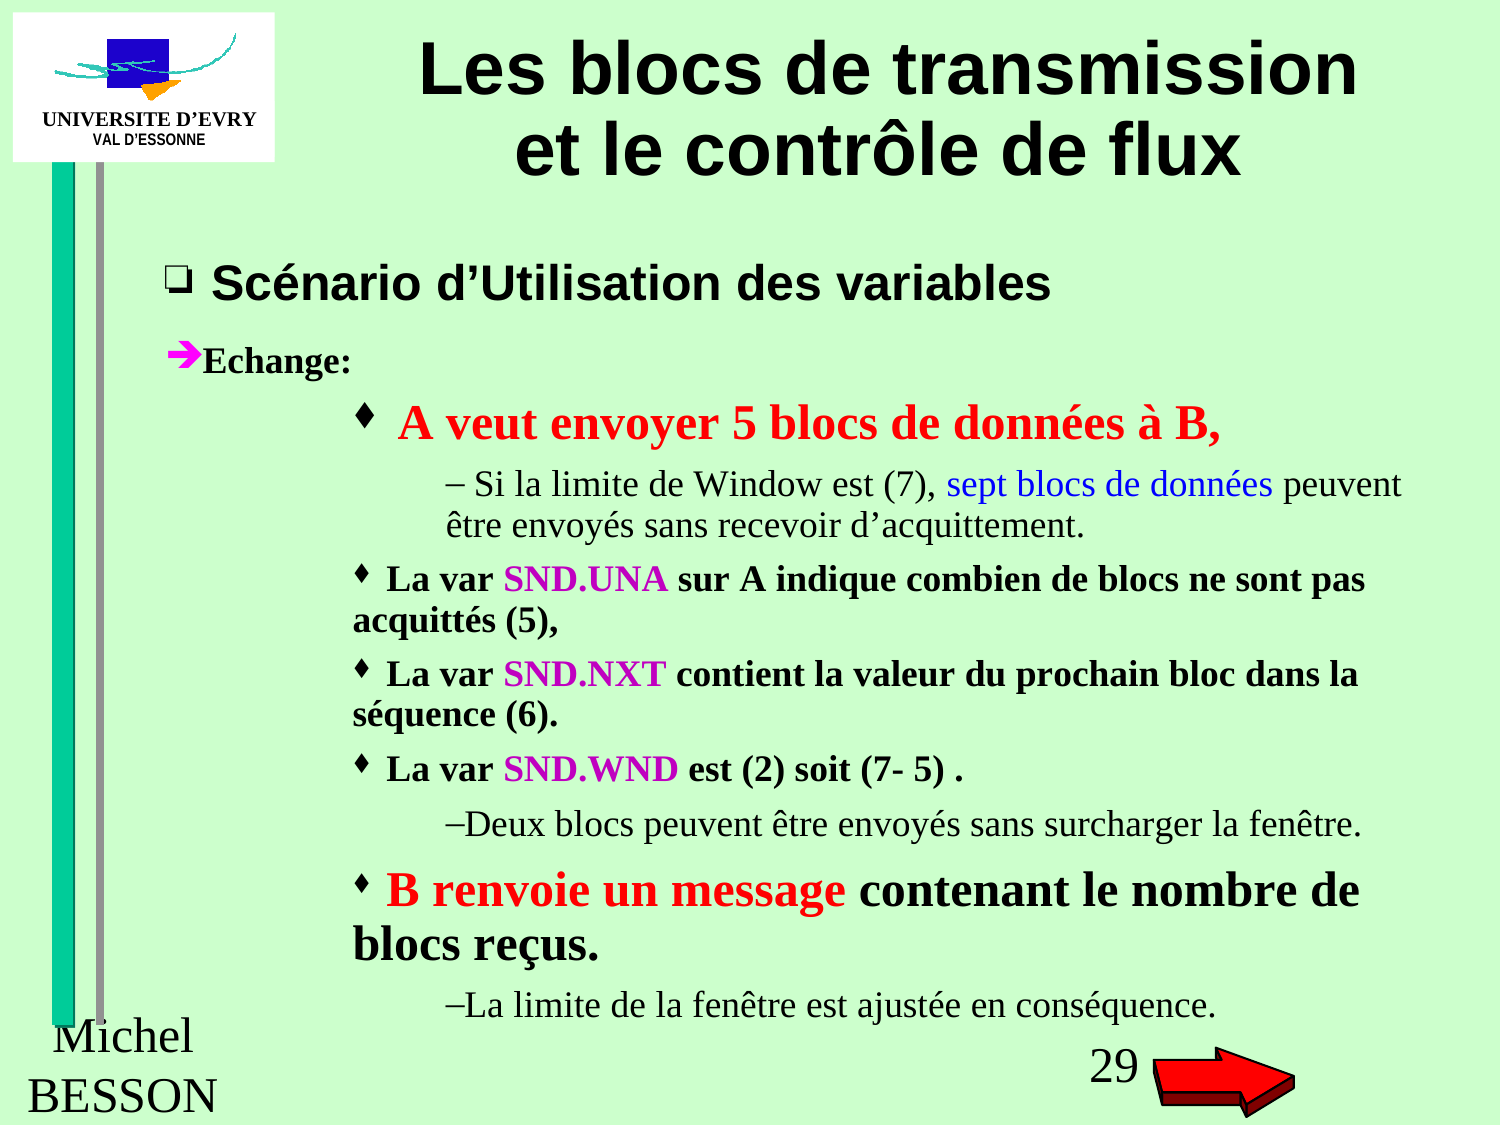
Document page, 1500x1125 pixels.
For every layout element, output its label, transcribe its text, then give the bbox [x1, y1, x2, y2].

picture [24, 21, 263, 101]
title Les blocs de transmission et le contrôle de flux [312, 22, 1466, 200]
text_box [1153, 1047, 1294, 1117]
text_box Echange: A veut envoyer 5 blocs de données à B, Si la limite de Window est (7), sept blocs de données peuvent être envoyés sans recevoir d’acquittement. La var SND.UNA sur A indique combien de blocs ne sont pas acquittés (5), La var SND.NXT contient la valeur du prochain bloc dans la séquence (6). La var SND.WND est (2) soit (7- 5) . Deux blocs peuvent être envoyés sans surcharger la fenêtre. B renvoie un message contenant le nombre de blocs reçus. La limite de la fenêtre est ajustée en conséquence. [149, 334, 1463, 1033]
list Scénario d’Utilisation des variables [149, 249, 1196, 326]
